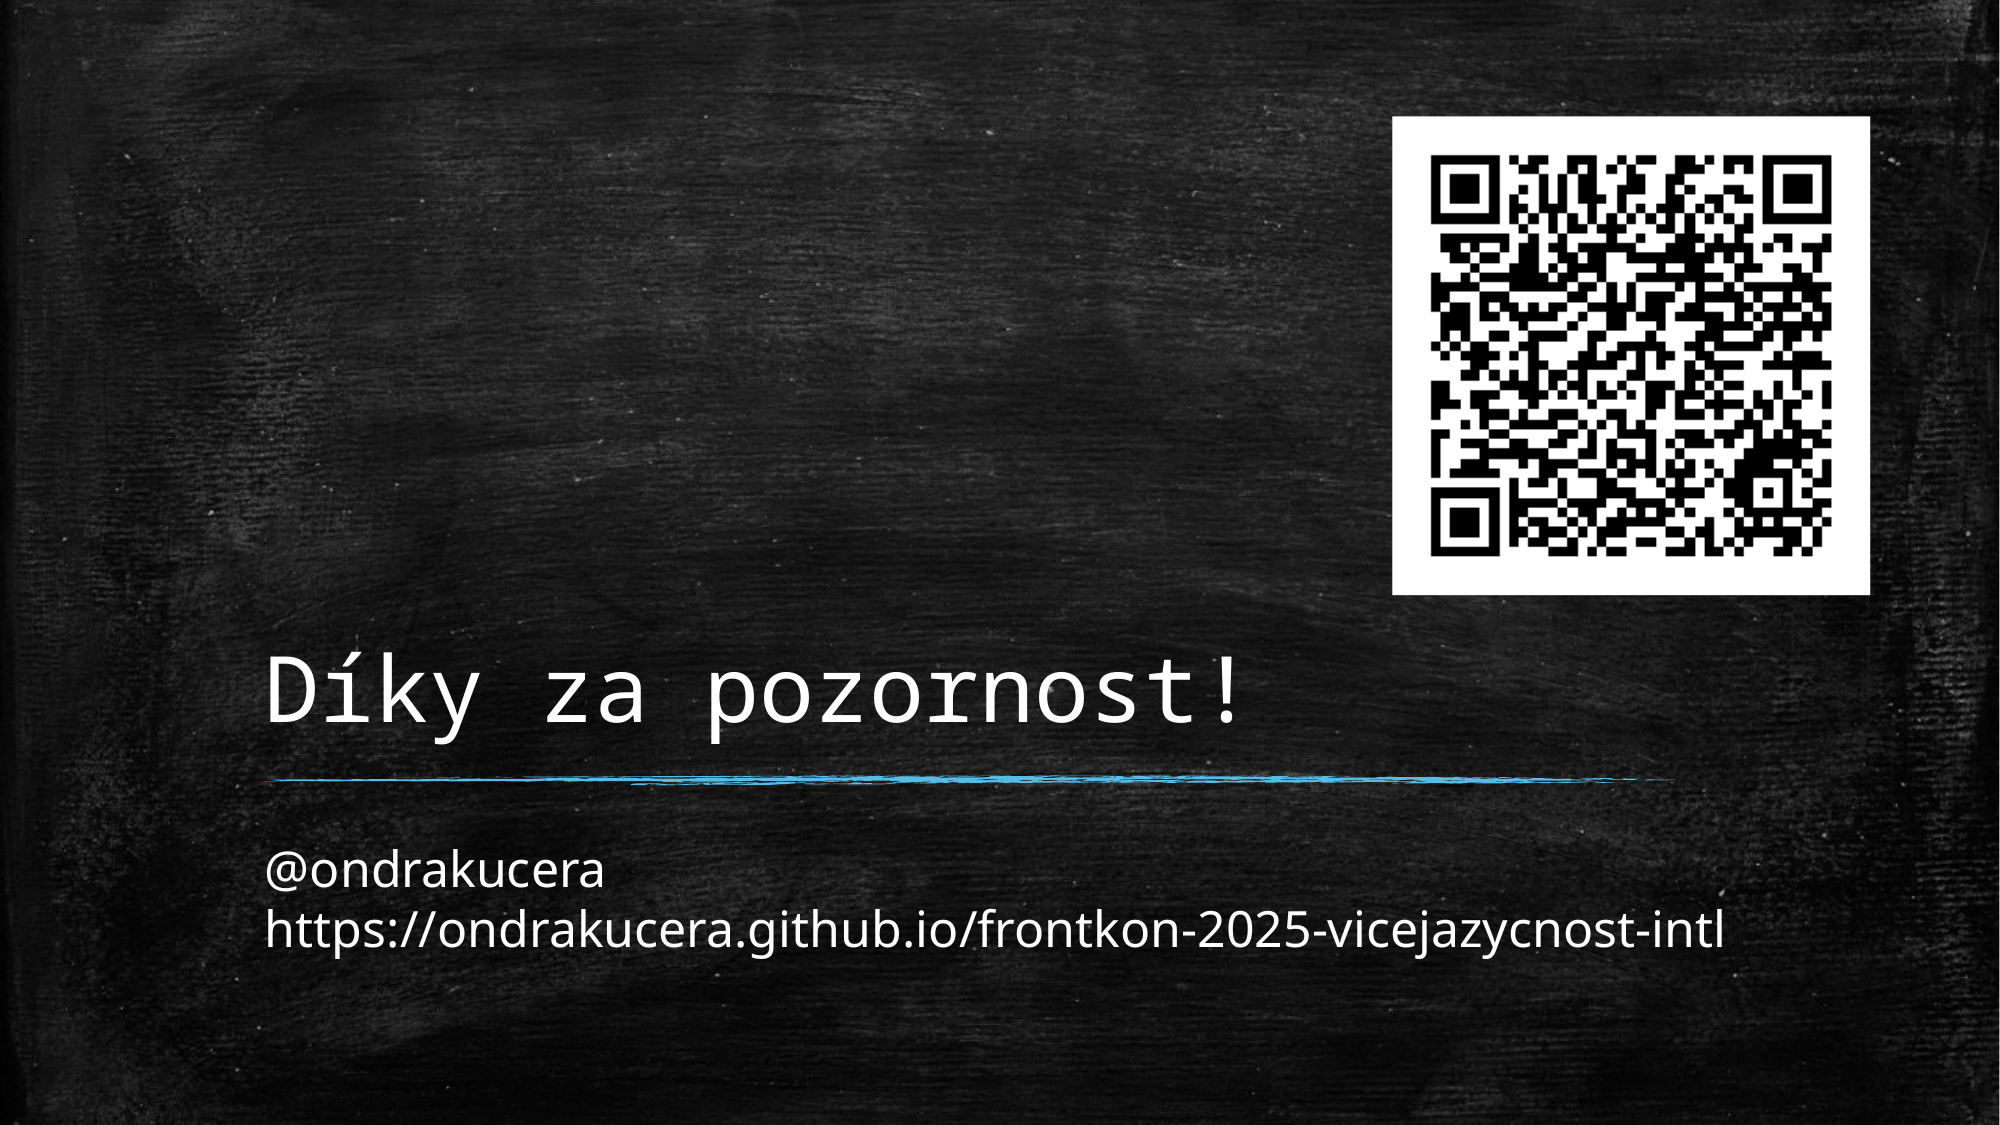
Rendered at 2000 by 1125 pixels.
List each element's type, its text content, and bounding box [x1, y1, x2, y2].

list @ondrakucera https://ondrakucera.github.io/frontkon-2025-vicejazycnost-intl [249, 837, 1750, 1013]
picture [0, 0, 2000, 1125]
title Díky za pozornost! [249, 312, 1750, 750]
